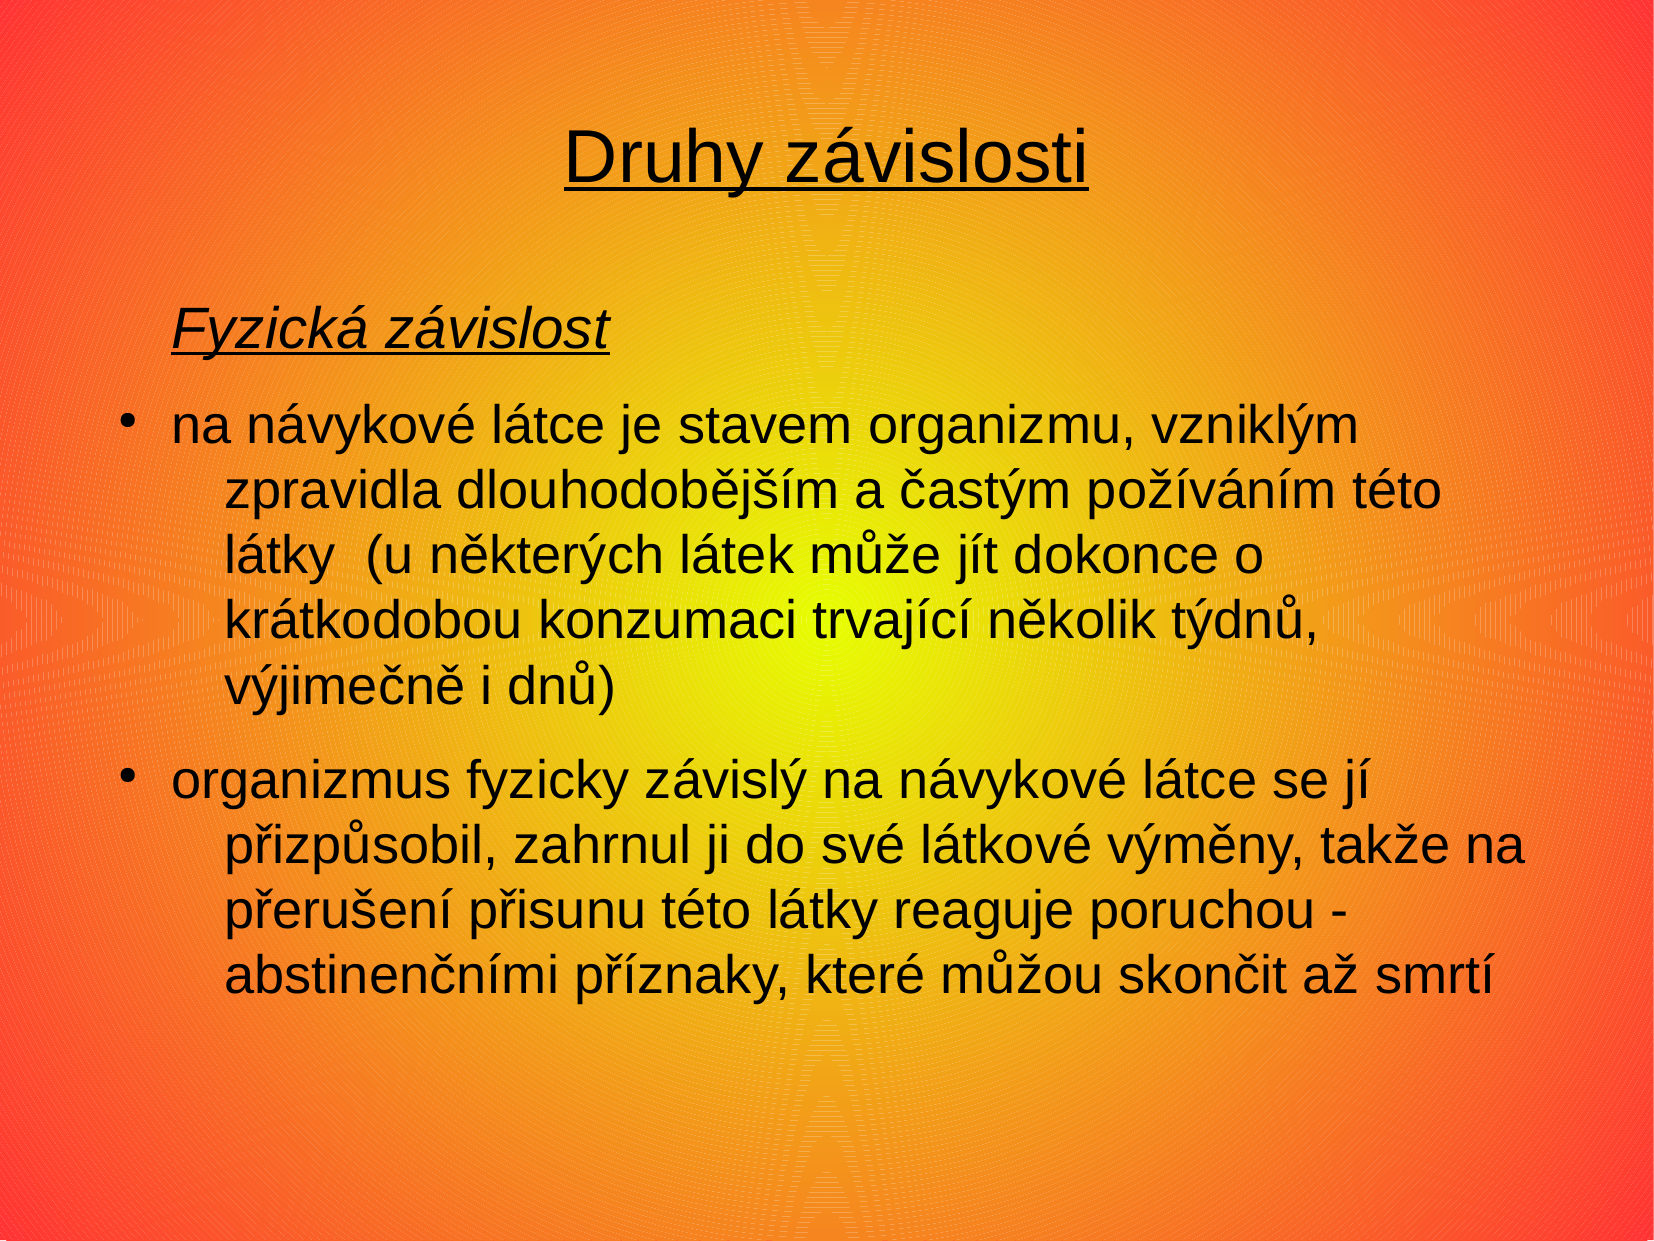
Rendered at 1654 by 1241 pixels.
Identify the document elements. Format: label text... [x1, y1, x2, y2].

title Druhy závislosti [82, 49, 1571, 257]
list Fyzická závislost na návykové látce je stavem organizmu, vzniklým zpravidla dlouhodobějším a častým požíváním této látky (u některých látek může jít dokonce o krátkodobou konzumaci trvající několik týdnů, výjimečně i dnů) organizmus fyzicky závislý na návykové látce se jí přizpůsobil, zahrnul ji do své látkové výměny, takže na přerušení přisunu této látky reaguje poruchou - abstinenčními příznaky, které můžou skončit až smrtí [82, 290, 1571, 1109]
